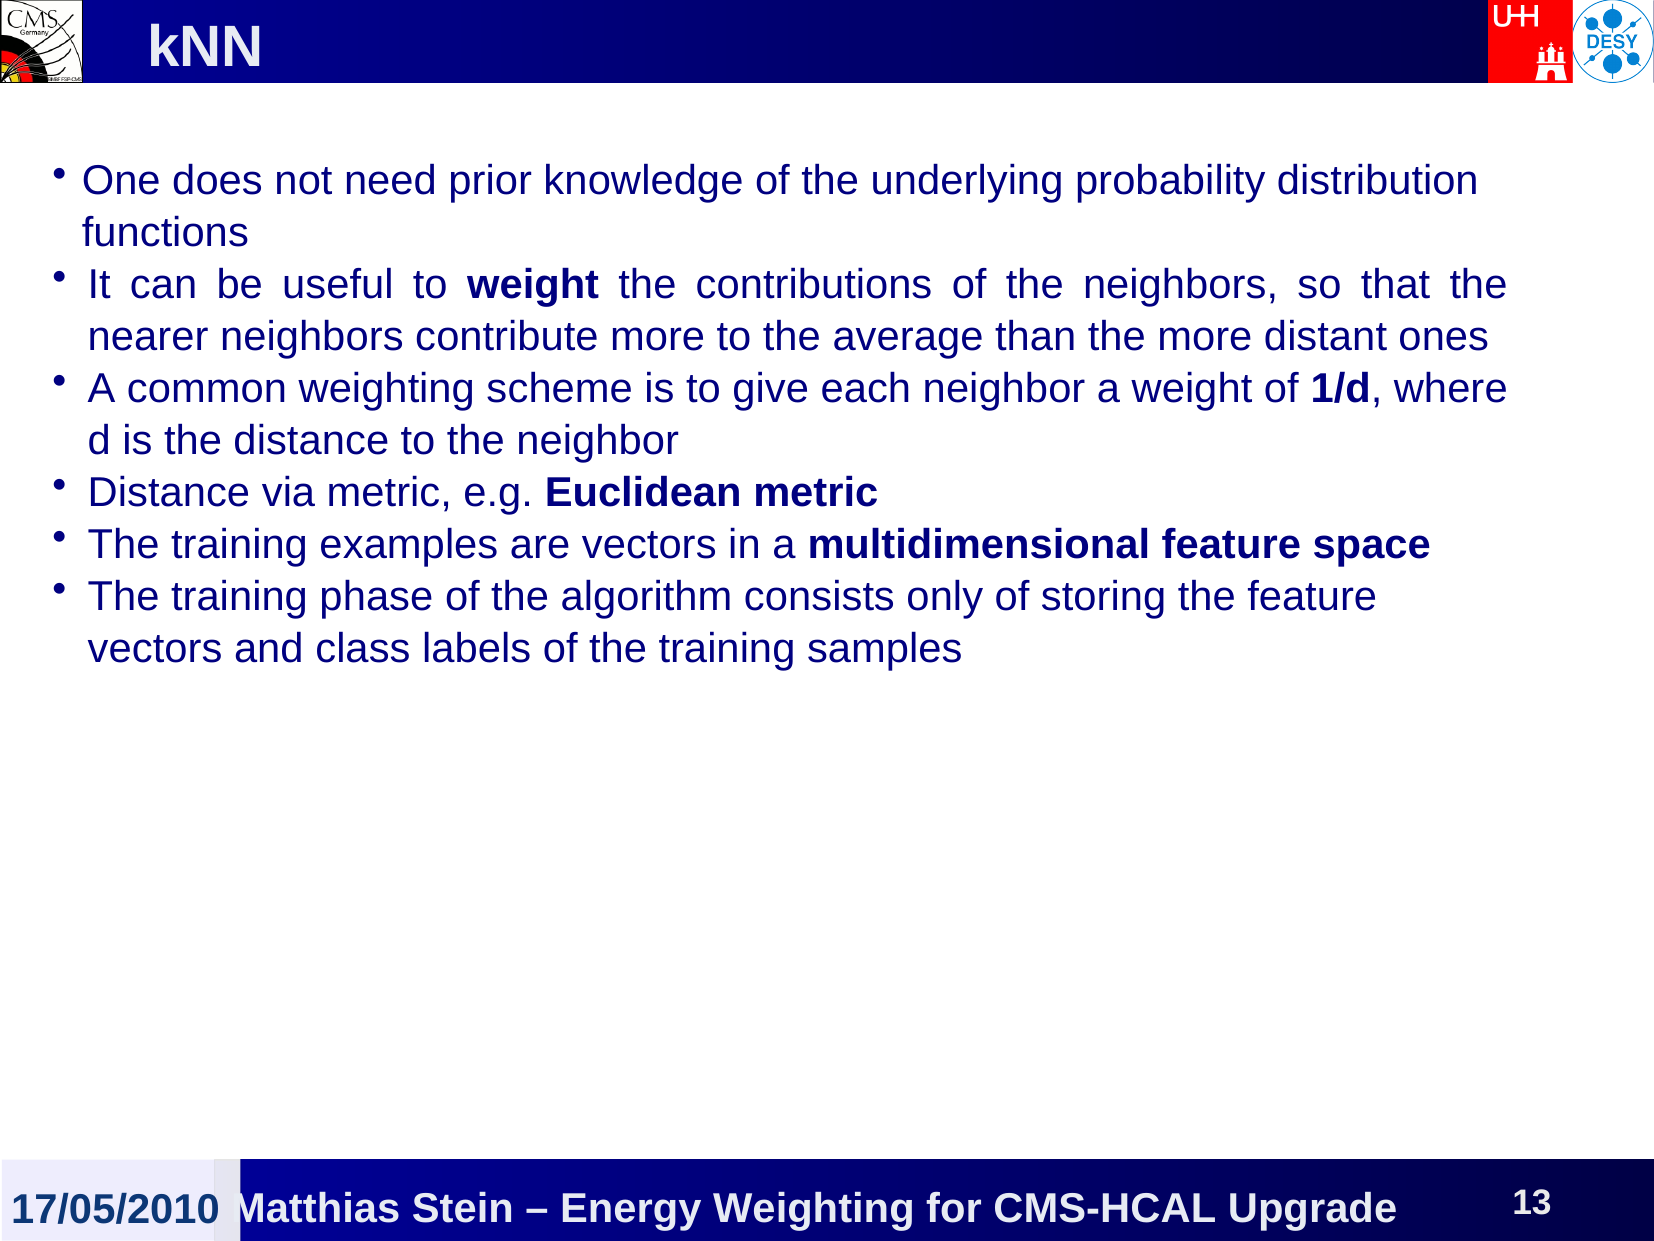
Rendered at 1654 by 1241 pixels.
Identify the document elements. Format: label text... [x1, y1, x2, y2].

picture [0, 0, 83, 83]
title kNN [147, 4, 1477, 78]
picture [1488, 0, 1654, 83]
text_box One does not need prior knowledge of the underlying probability distribution functions It can be useful to weight the contributions of the neighbors, so that the nearer neighbors contribute more to the average than the more distant ones A common weighting scheme is to give each neighbor a weight of 1/d, where d is the distance to the neighbor Distance via metric, e.g. Euclidean metric The training examples are vectors in a multidimensional feature space The training phase of the algorithm consists only of storing the feature vectors and class labels of the training samples [37, 143, 1538, 679]
